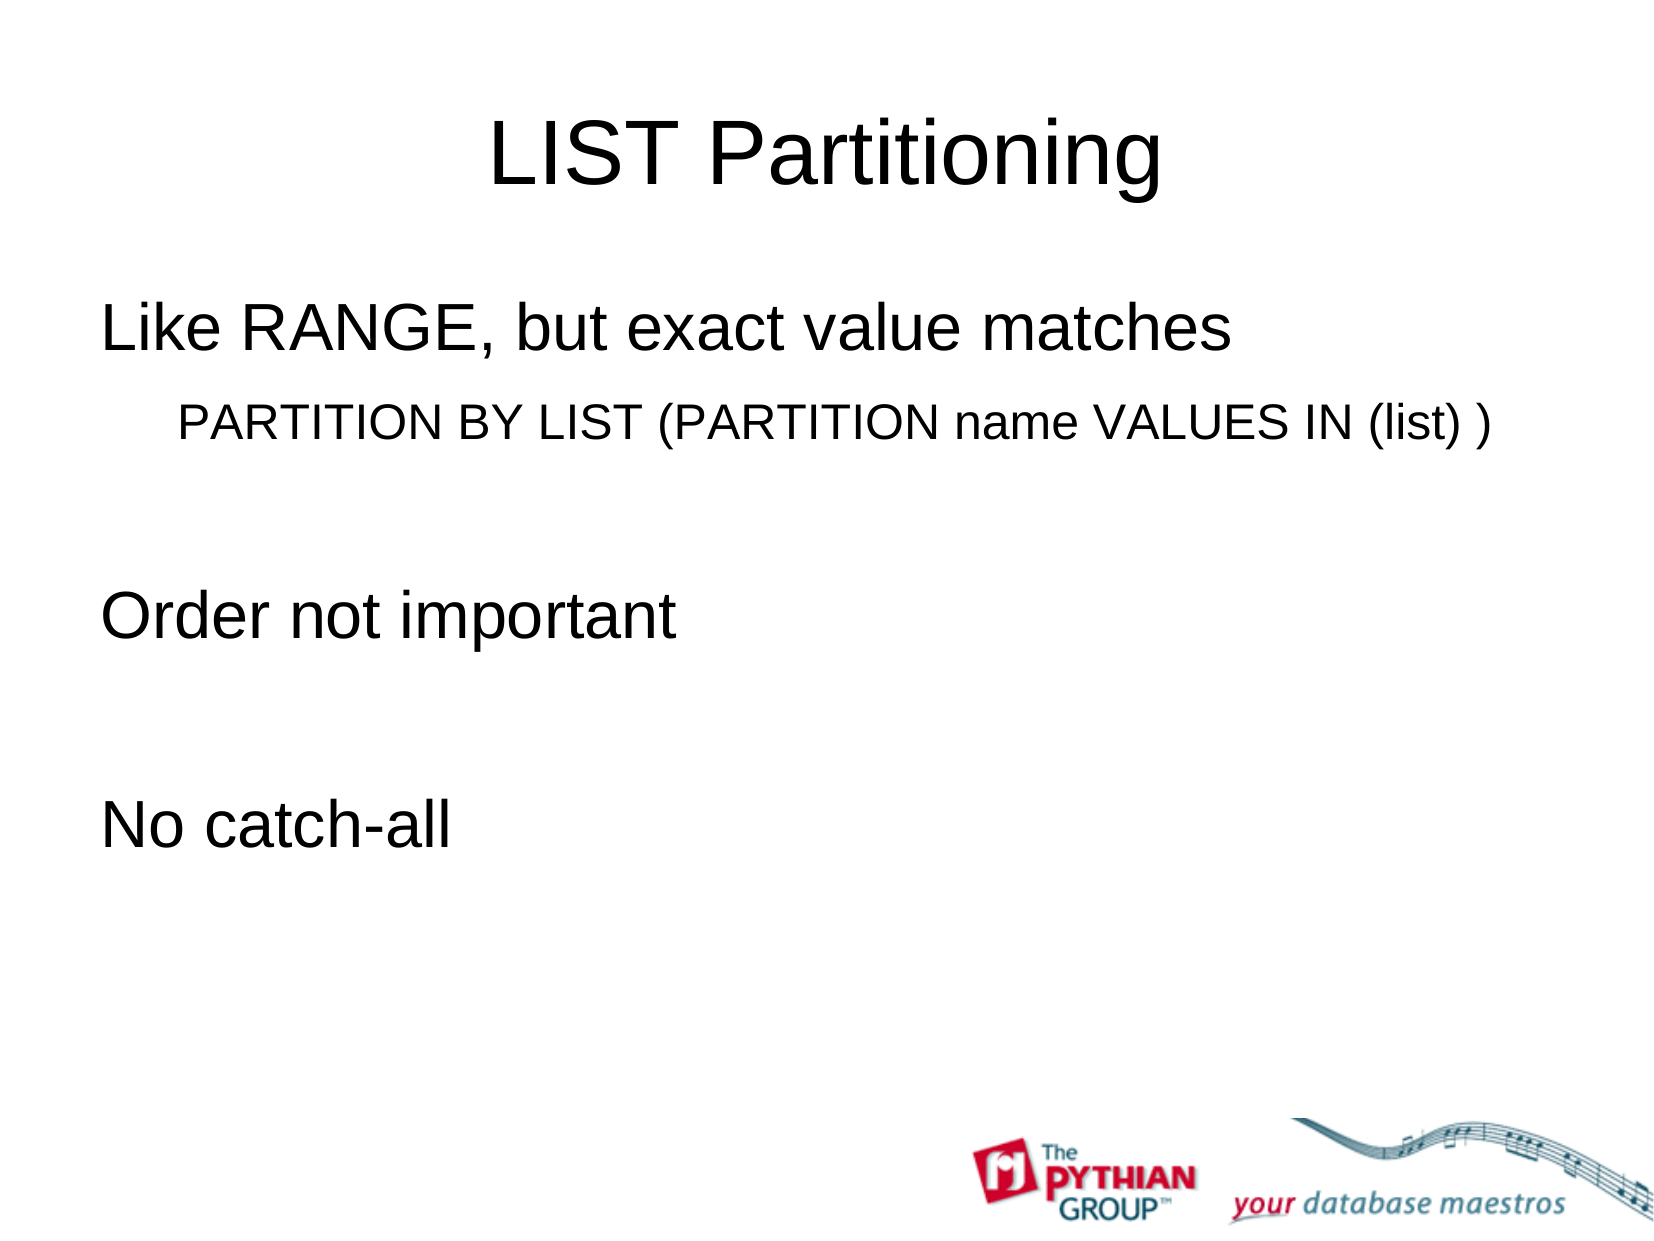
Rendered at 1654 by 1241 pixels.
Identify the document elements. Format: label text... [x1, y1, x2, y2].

picture [955, 1118, 1654, 1241]
title LIST Partitioning [82, 49, 1571, 257]
list Like RANGE, but exact value matches PARTITION BY LIST (PARTITION name VALUES IN (list) ) Order not important No catch-all [82, 290, 1571, 1094]
